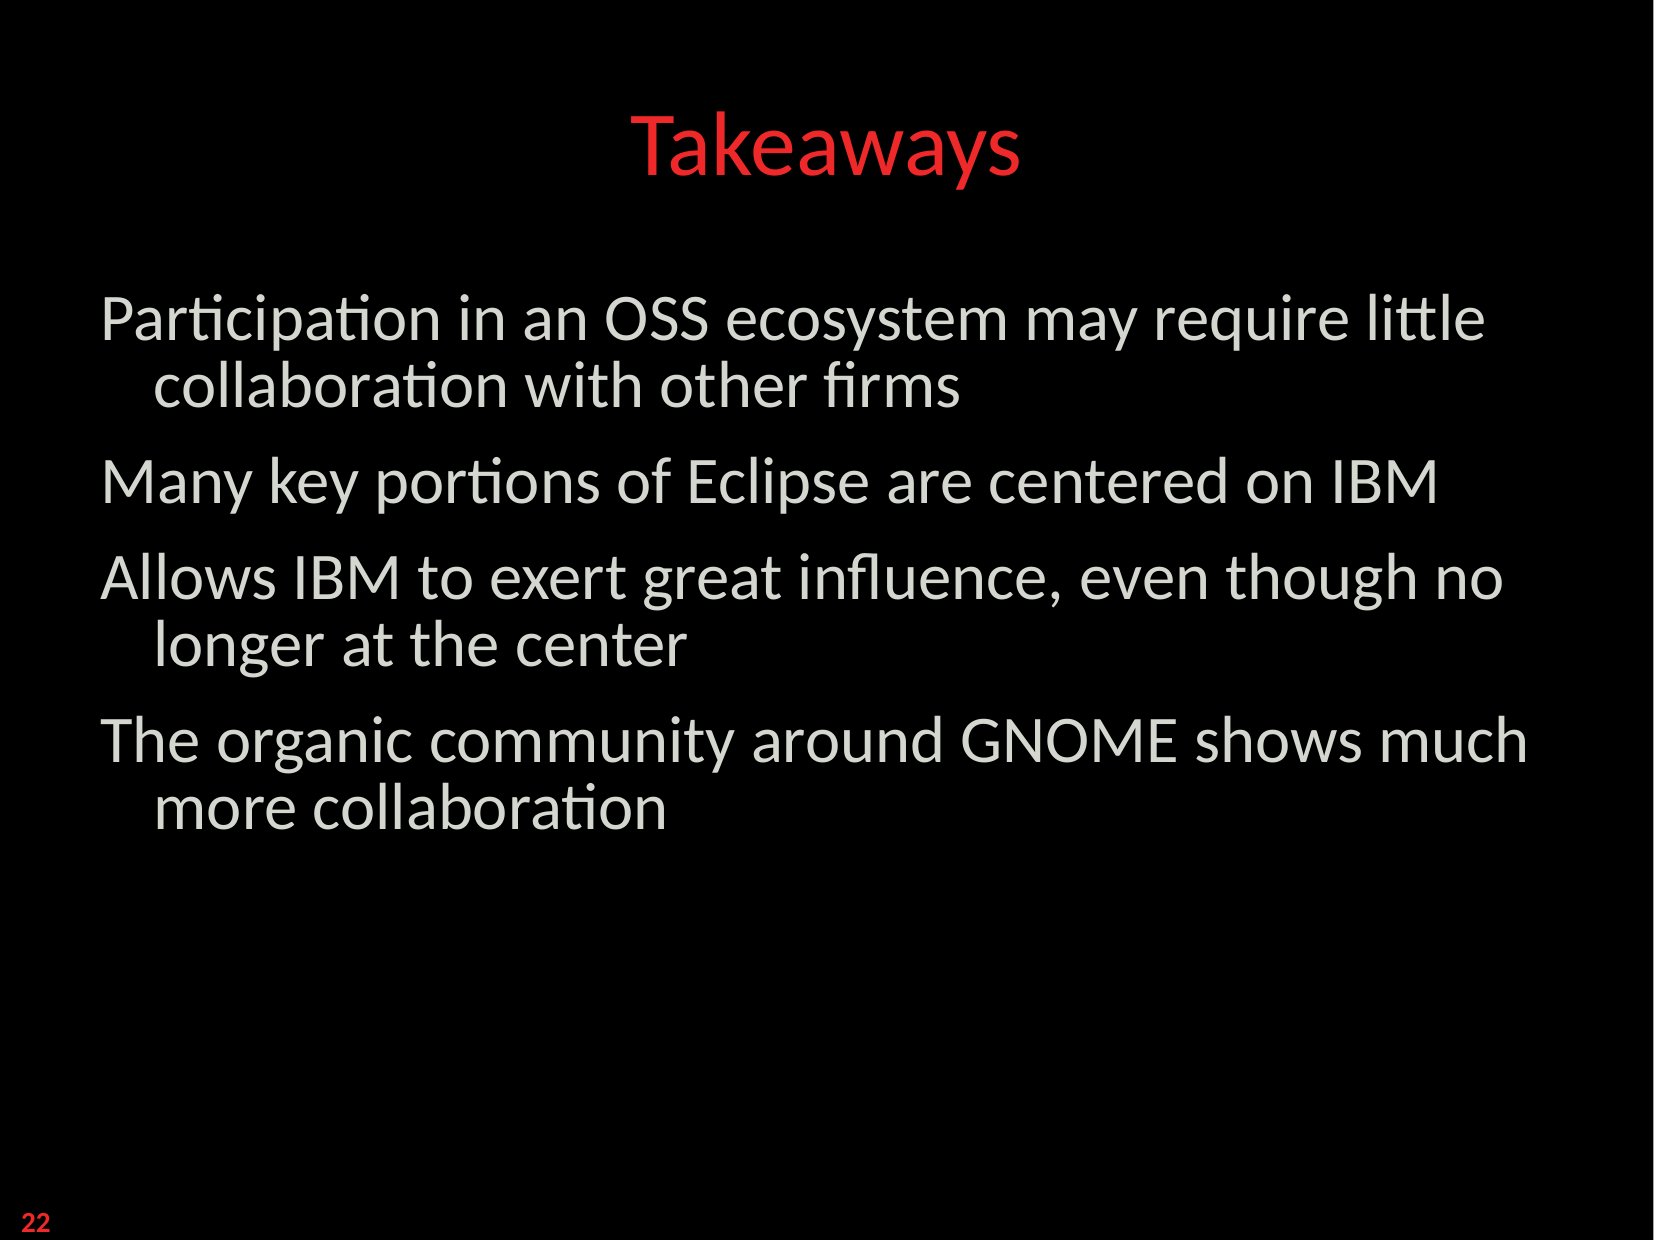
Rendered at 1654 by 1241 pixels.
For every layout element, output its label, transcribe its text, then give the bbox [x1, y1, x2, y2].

title Takeaways [82, 56, 1571, 250]
list Participation in an OSS ecosystem may require little collaboration with other firms Many key portions of Eclipse are centered on IBM Allows IBM to exert great influence, even though no longer at the center The organic community around GNOME shows much more collaboration [82, 290, 1571, 1094]
